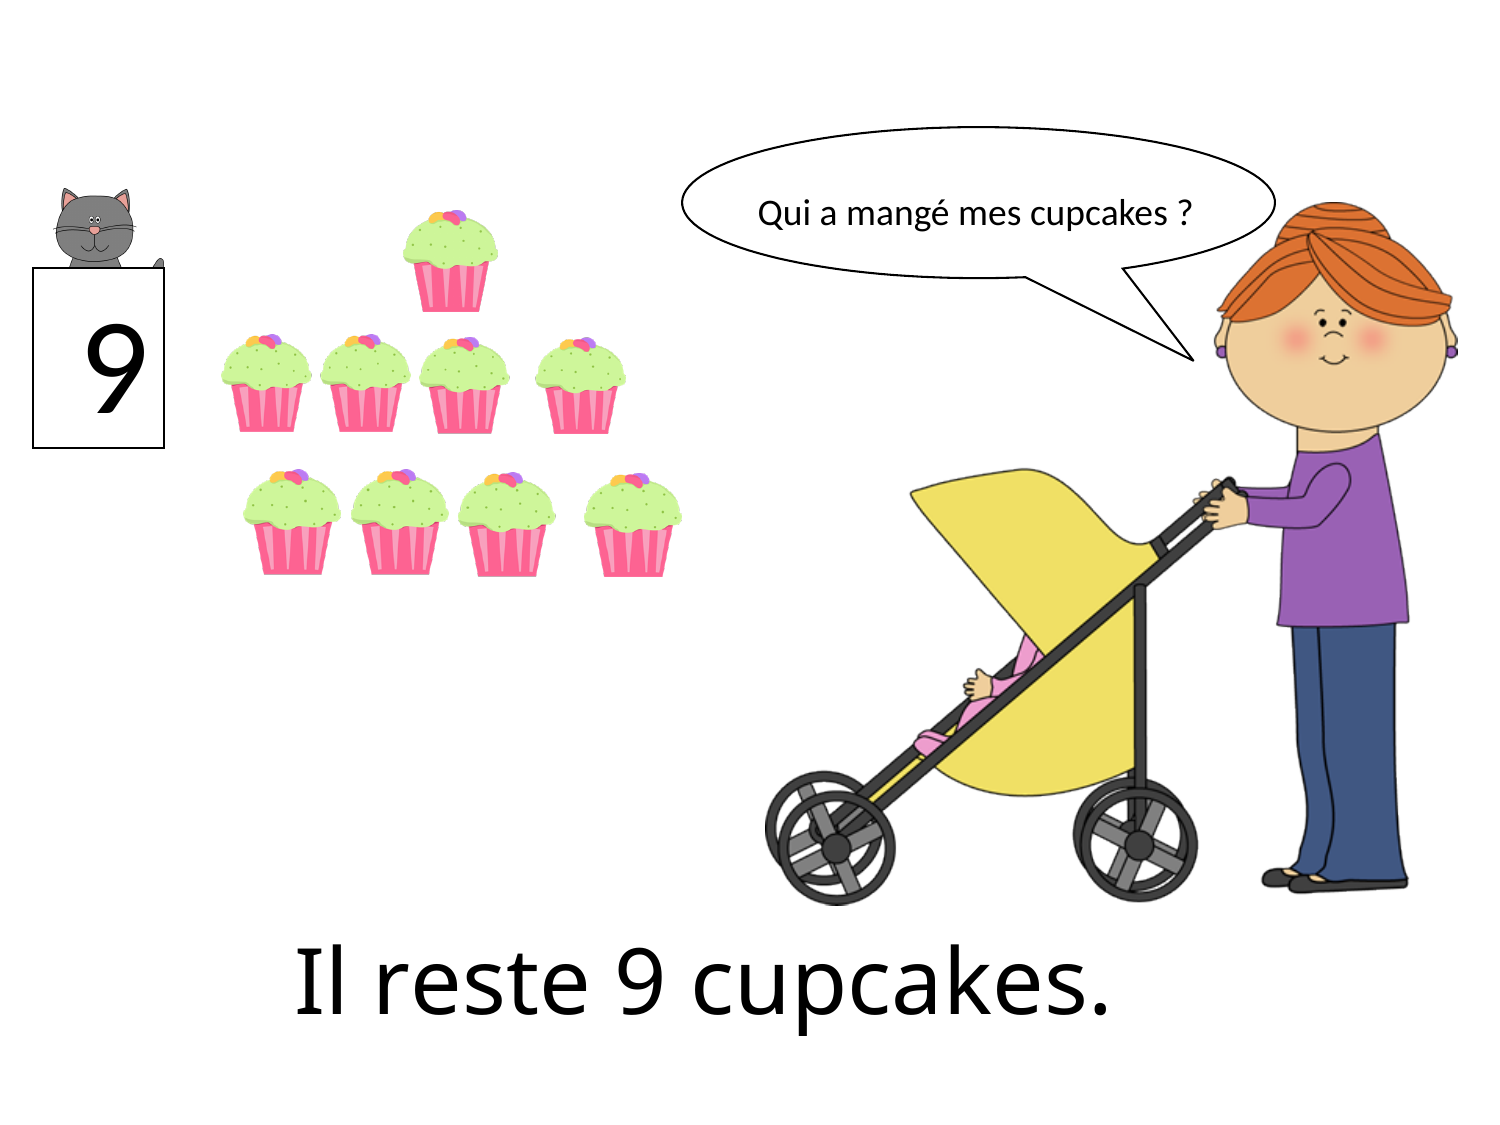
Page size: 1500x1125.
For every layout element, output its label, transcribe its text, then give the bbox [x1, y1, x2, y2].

text_box Qui a mangé mes cupcakes ? [743, 181, 1210, 241]
picture [765, 202, 1458, 906]
text_box Il reste 9 cupcakes. [279, 916, 1129, 1041]
picture [243, 469, 682, 577]
picture [221, 334, 626, 434]
picture [765, 202, 1273, 355]
picture [53, 188, 164, 268]
text_box 9 [33, 268, 164, 448]
picture [403, 210, 498, 312]
